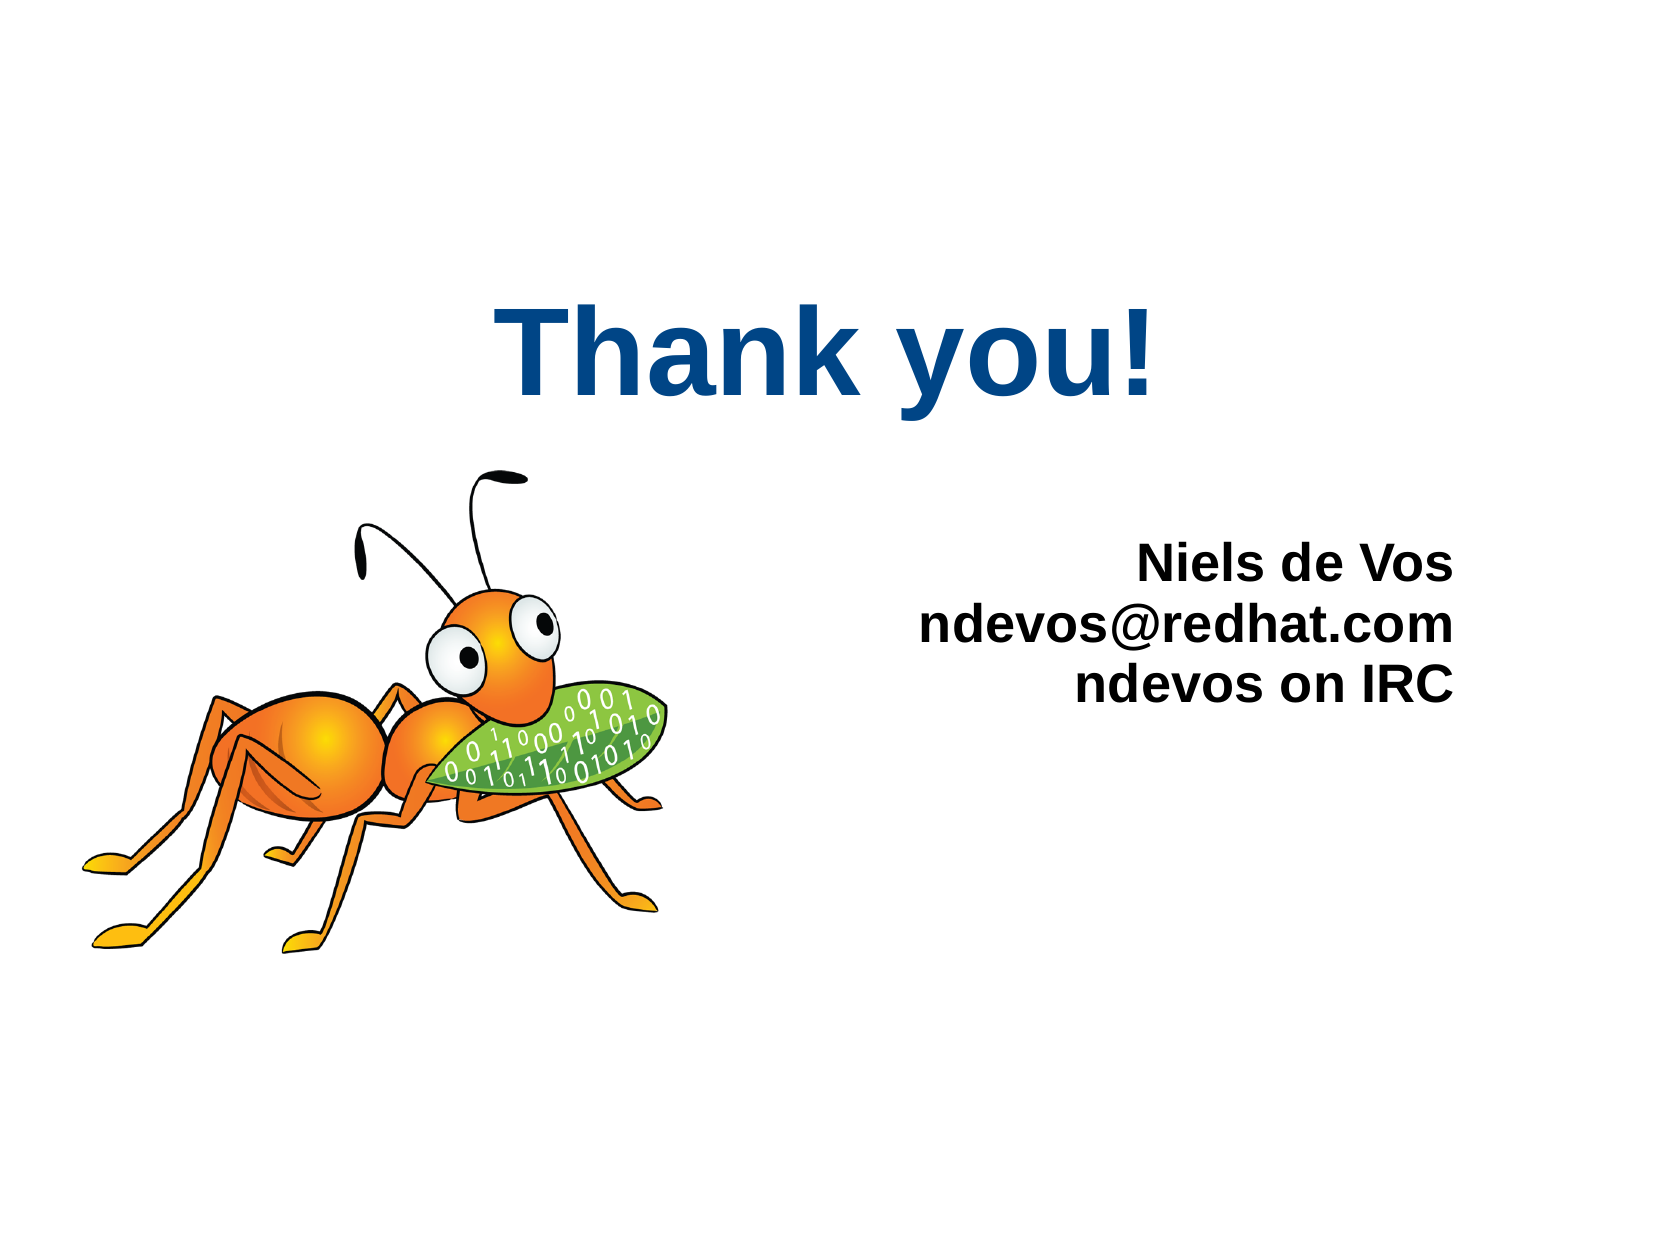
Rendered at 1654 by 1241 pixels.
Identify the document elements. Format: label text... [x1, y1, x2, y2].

text_box Niels de Vos ndevos@redhat.com ndevos on IRC [870, 464, 1471, 843]
picture [74, 464, 675, 960]
subtitle Thank you! [82, 282, 1571, 423]
